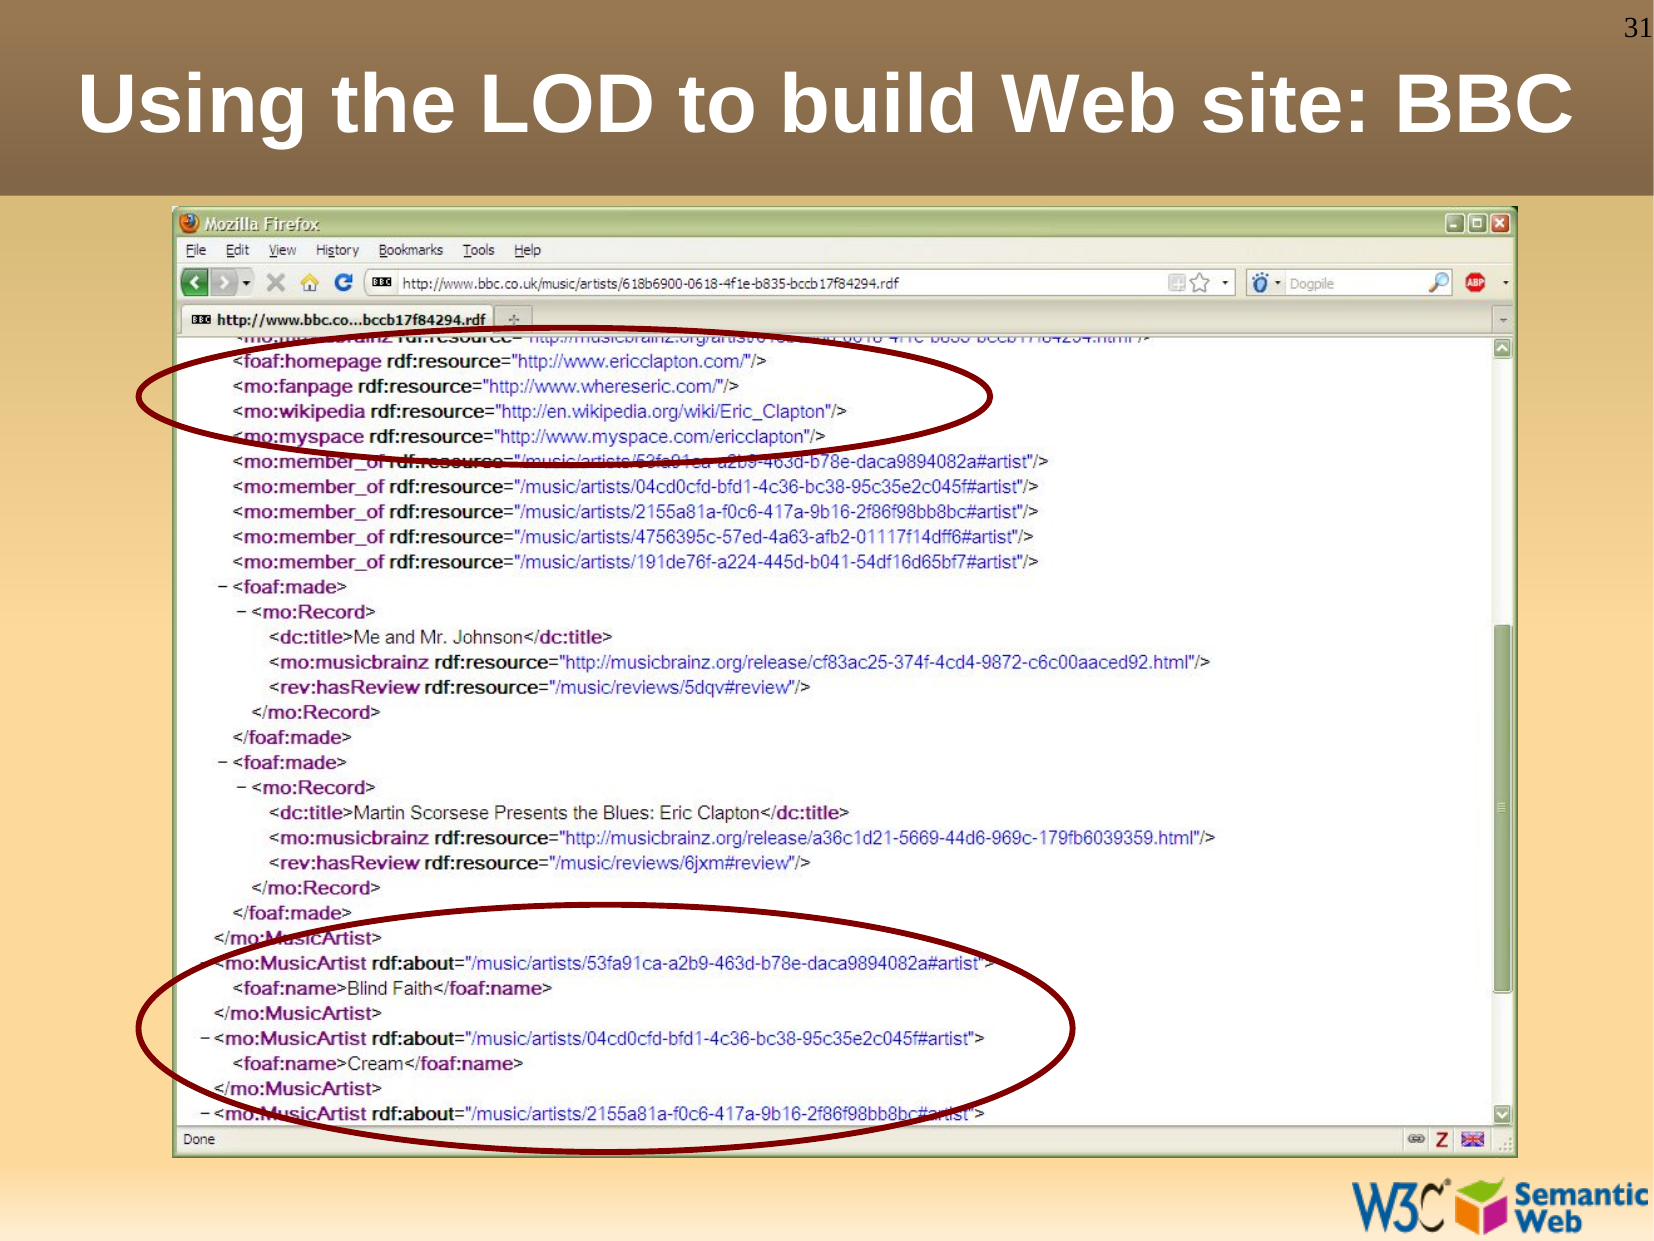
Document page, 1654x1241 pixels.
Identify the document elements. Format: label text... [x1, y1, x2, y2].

title Using the LOD to build Web site: BBC [0, 0, 1654, 208]
picture [0, 206, 1654, 1241]
